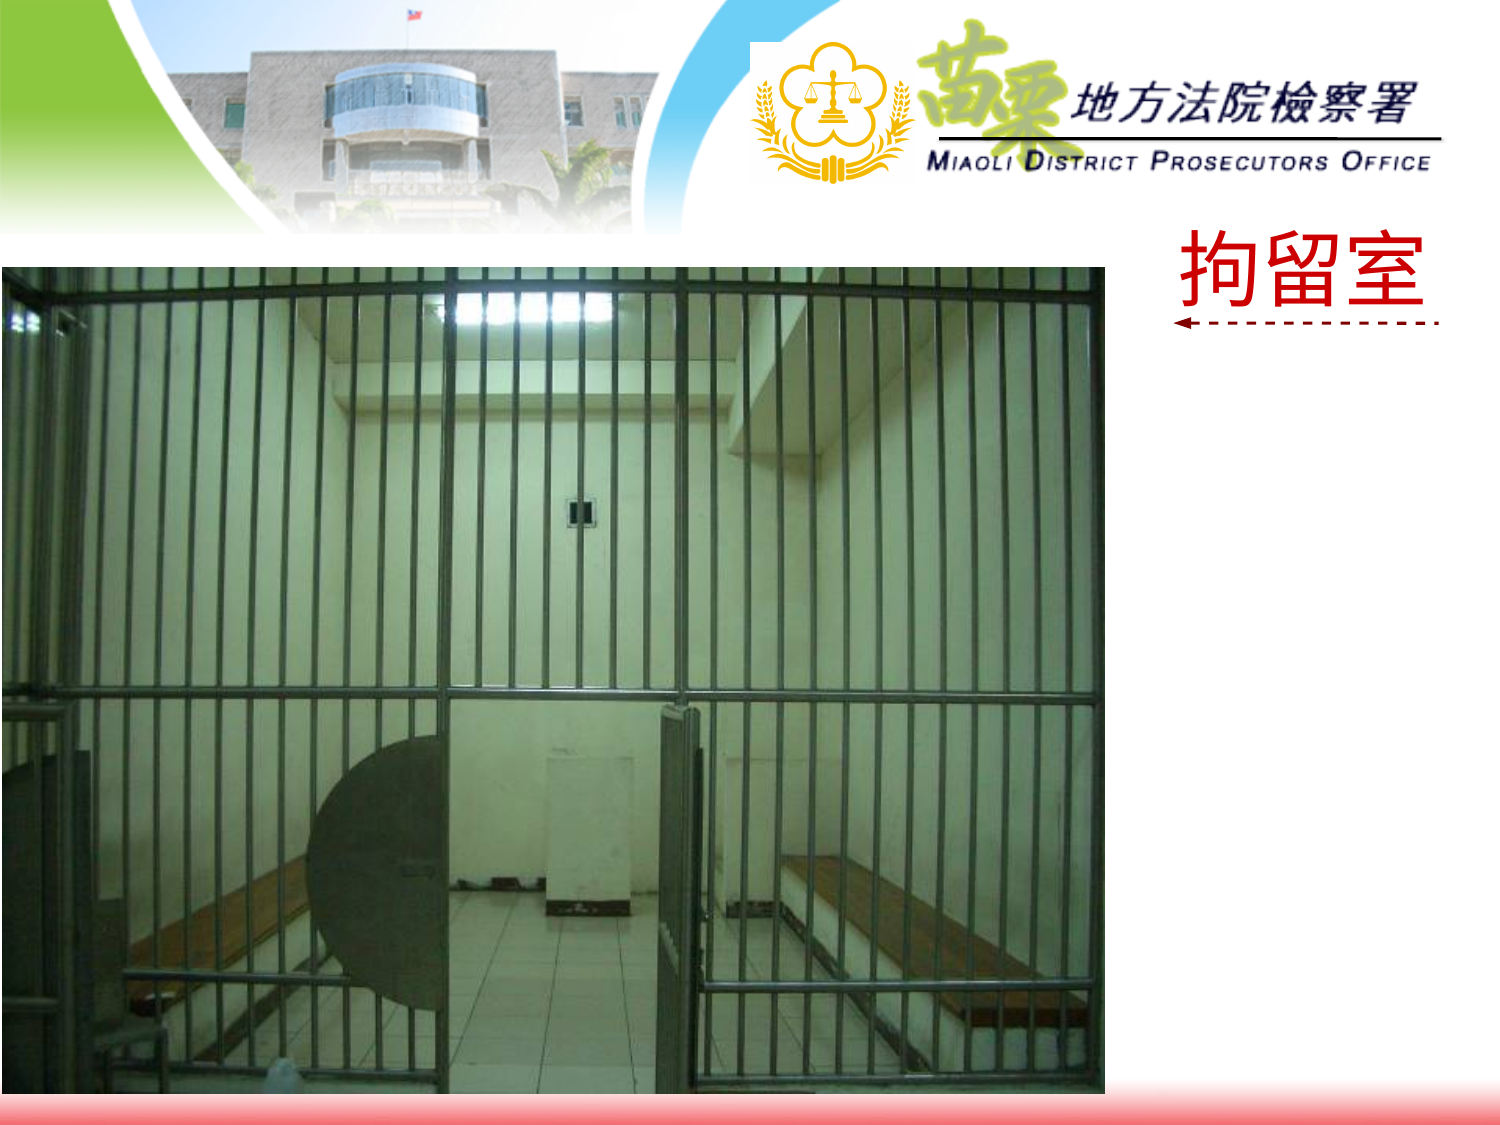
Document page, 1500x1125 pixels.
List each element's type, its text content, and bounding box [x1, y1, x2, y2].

picture [0, 267, 1500, 1125]
text_box 拘留室 [1164, 210, 1443, 325]
